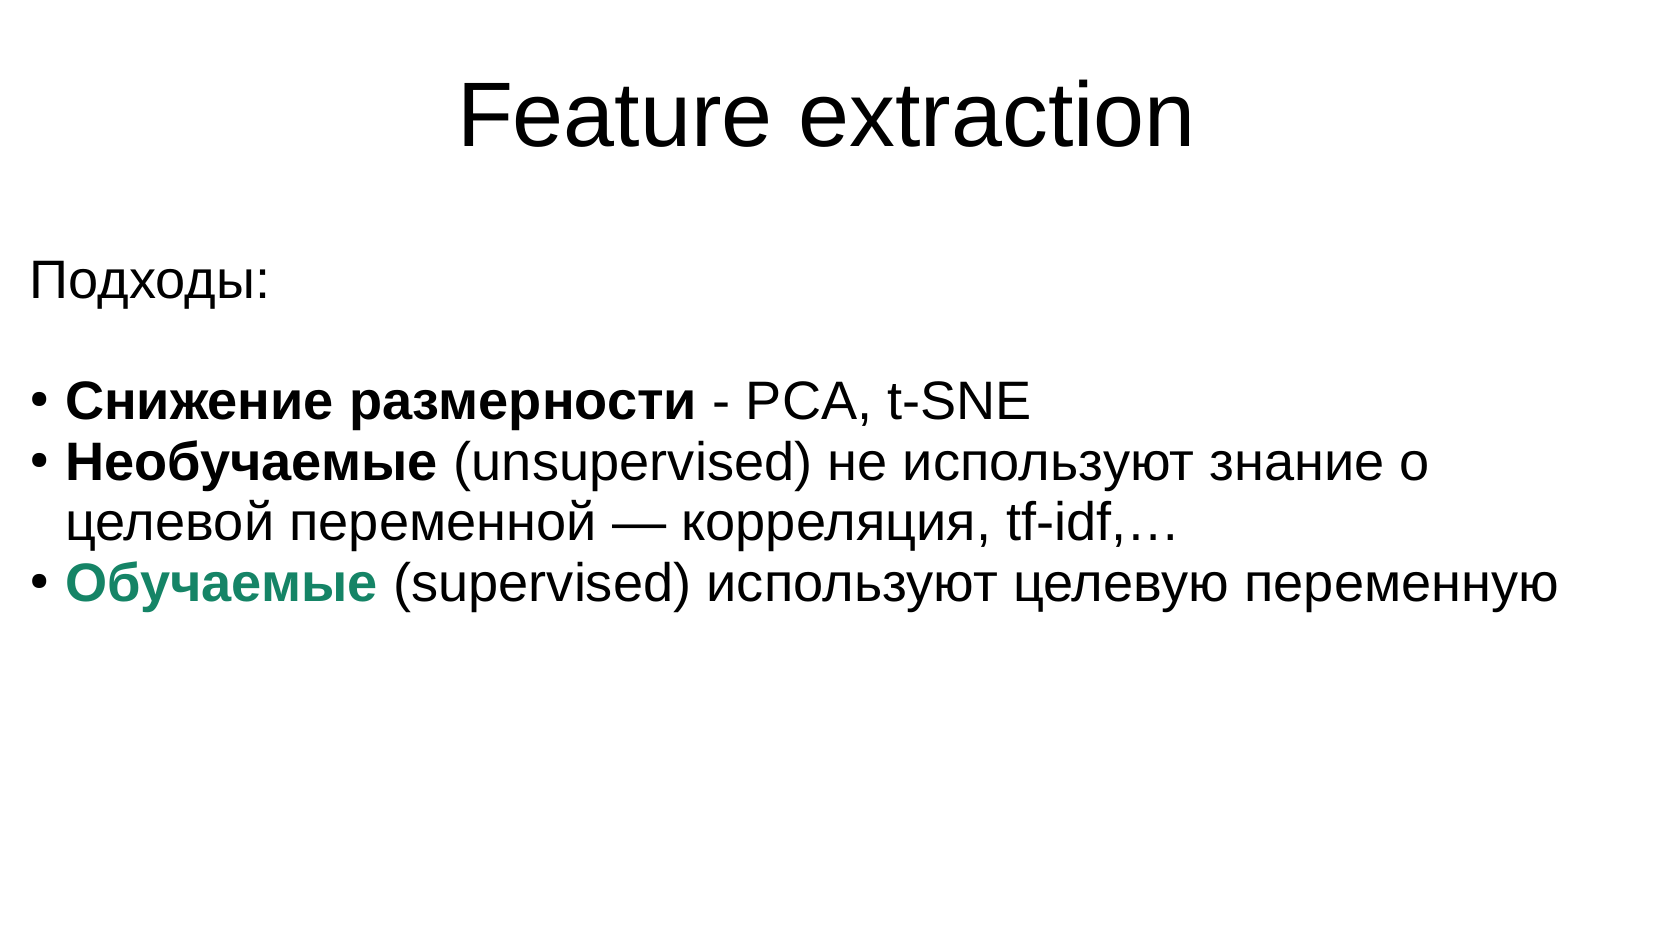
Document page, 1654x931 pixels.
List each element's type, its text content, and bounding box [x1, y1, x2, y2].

title Feature extraction [82, 37, 1571, 188]
subtitle Подходы: Снижение размерности - PCA, t-SNE Необучаемые (unsupervised) не используют знание о целевой переменной — корреляция, tf-idf,… Обучаемые (supervised) используют целевую переменную [29, 188, 1625, 916]
